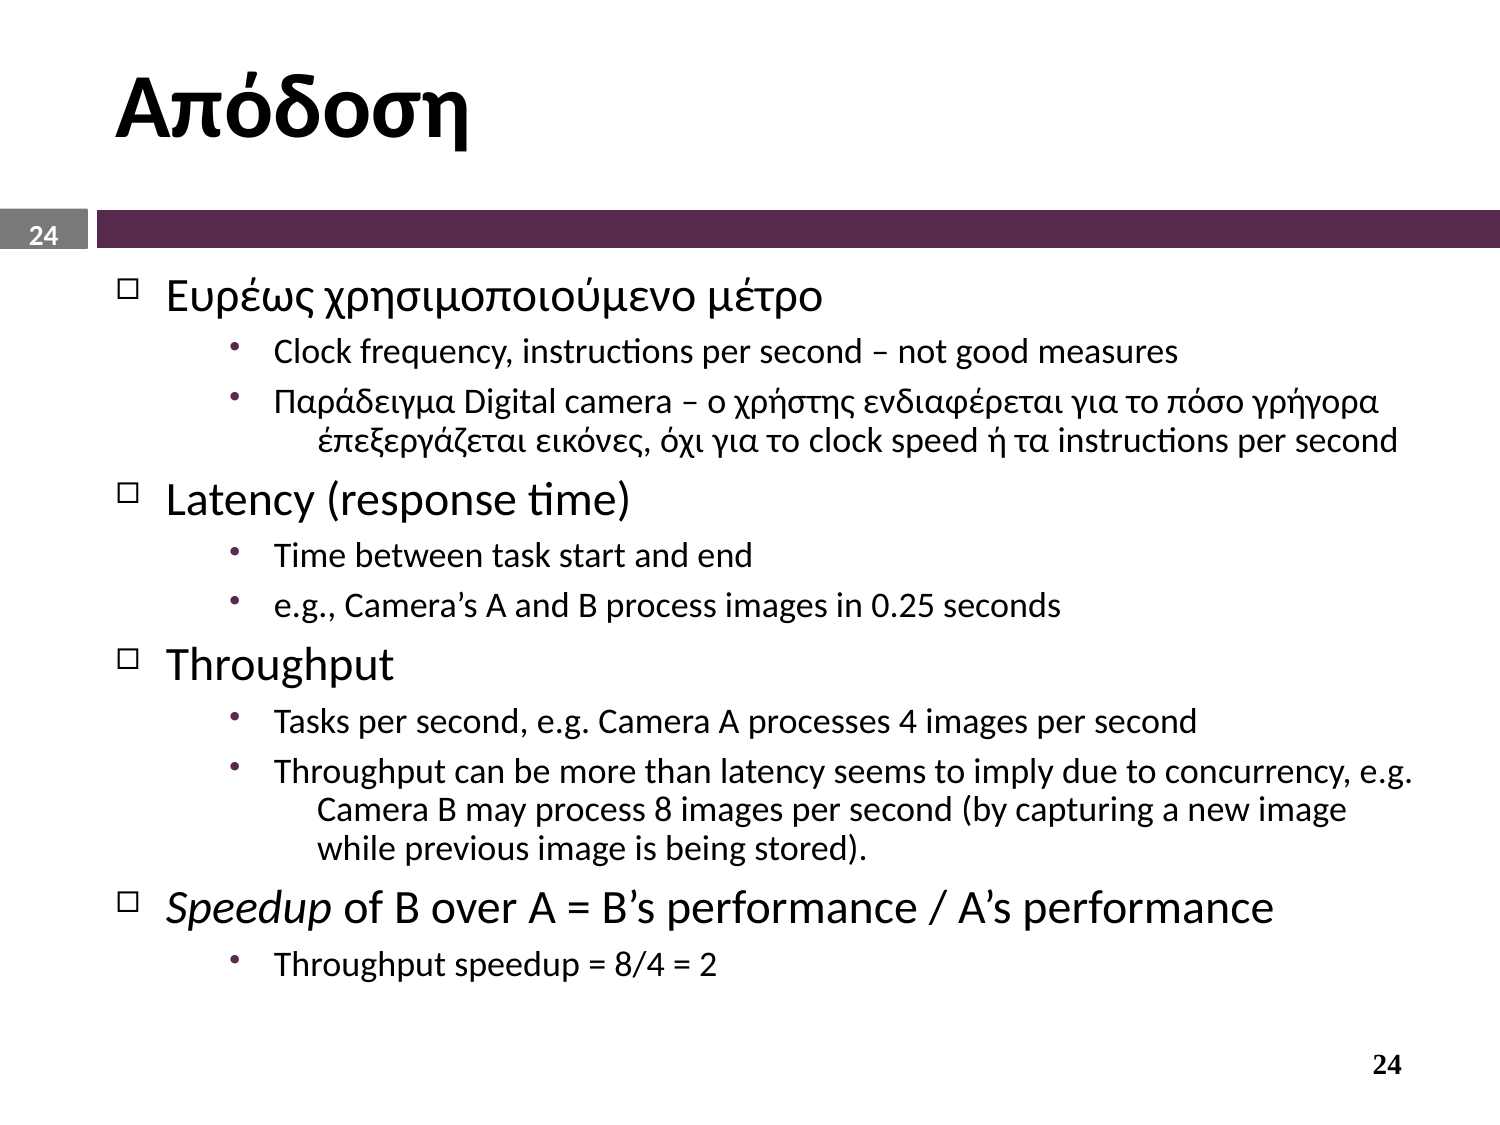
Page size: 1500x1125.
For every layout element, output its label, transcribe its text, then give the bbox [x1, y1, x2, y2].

text_box [0, 208, 88, 249]
list Ευρέως χρησιμοποιούμενο μέτρο Clock frequency, instructions per second – not good measures Παράδειγμα Digital camera – ο χρήστης ενδιαφέρεται για το πόσο γρήγορα έπεξεργάζεται εικόνες, όχι για το clock speed ή τα instructions per second Latency (response time) Time between task start and end e.g., Camera’s A and B process images in 0.25 seconds Throughput Tasks per second, e.g. Camera A processes 4 images per second Throughput can be more than latency seems to imply due to concurrency, e.g. Camera B may process 8 images per second (by capturing a new image while previous image is being stored). Speedup of B over A = B’s performance / A’s performance Throughput speedup = 8/4 = 2 [100, 262, 1438, 1000]
title Απόδοση [100, 19, 1438, 182]
text_box [1312, 1025, 1463, 1101]
